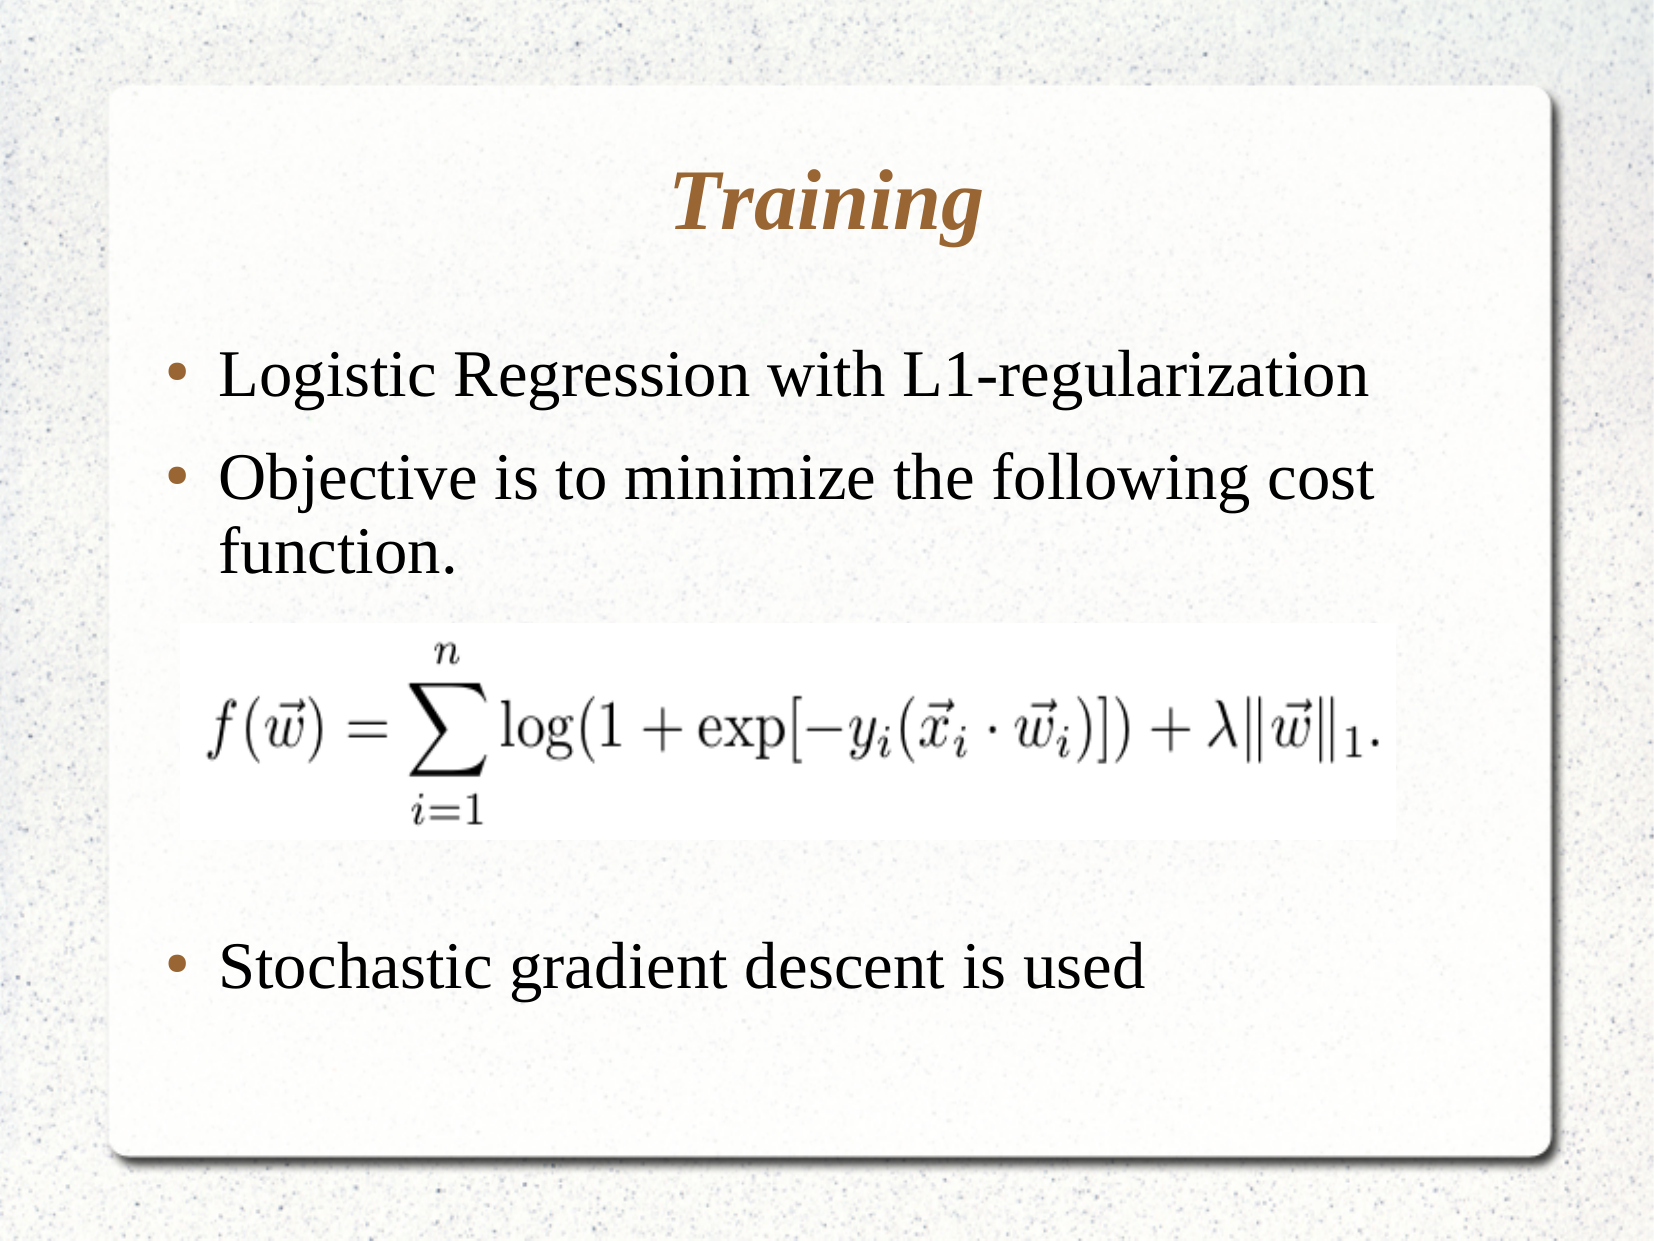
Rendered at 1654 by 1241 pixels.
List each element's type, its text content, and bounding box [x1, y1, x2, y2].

title Training [118, 96, 1536, 304]
picture [0, 0, 1654, 1241]
list Logistic Regression with L1-regularization Objective is to minimize the following cost function. Stochastic gradient descent is used [147, 336, 1506, 1056]
